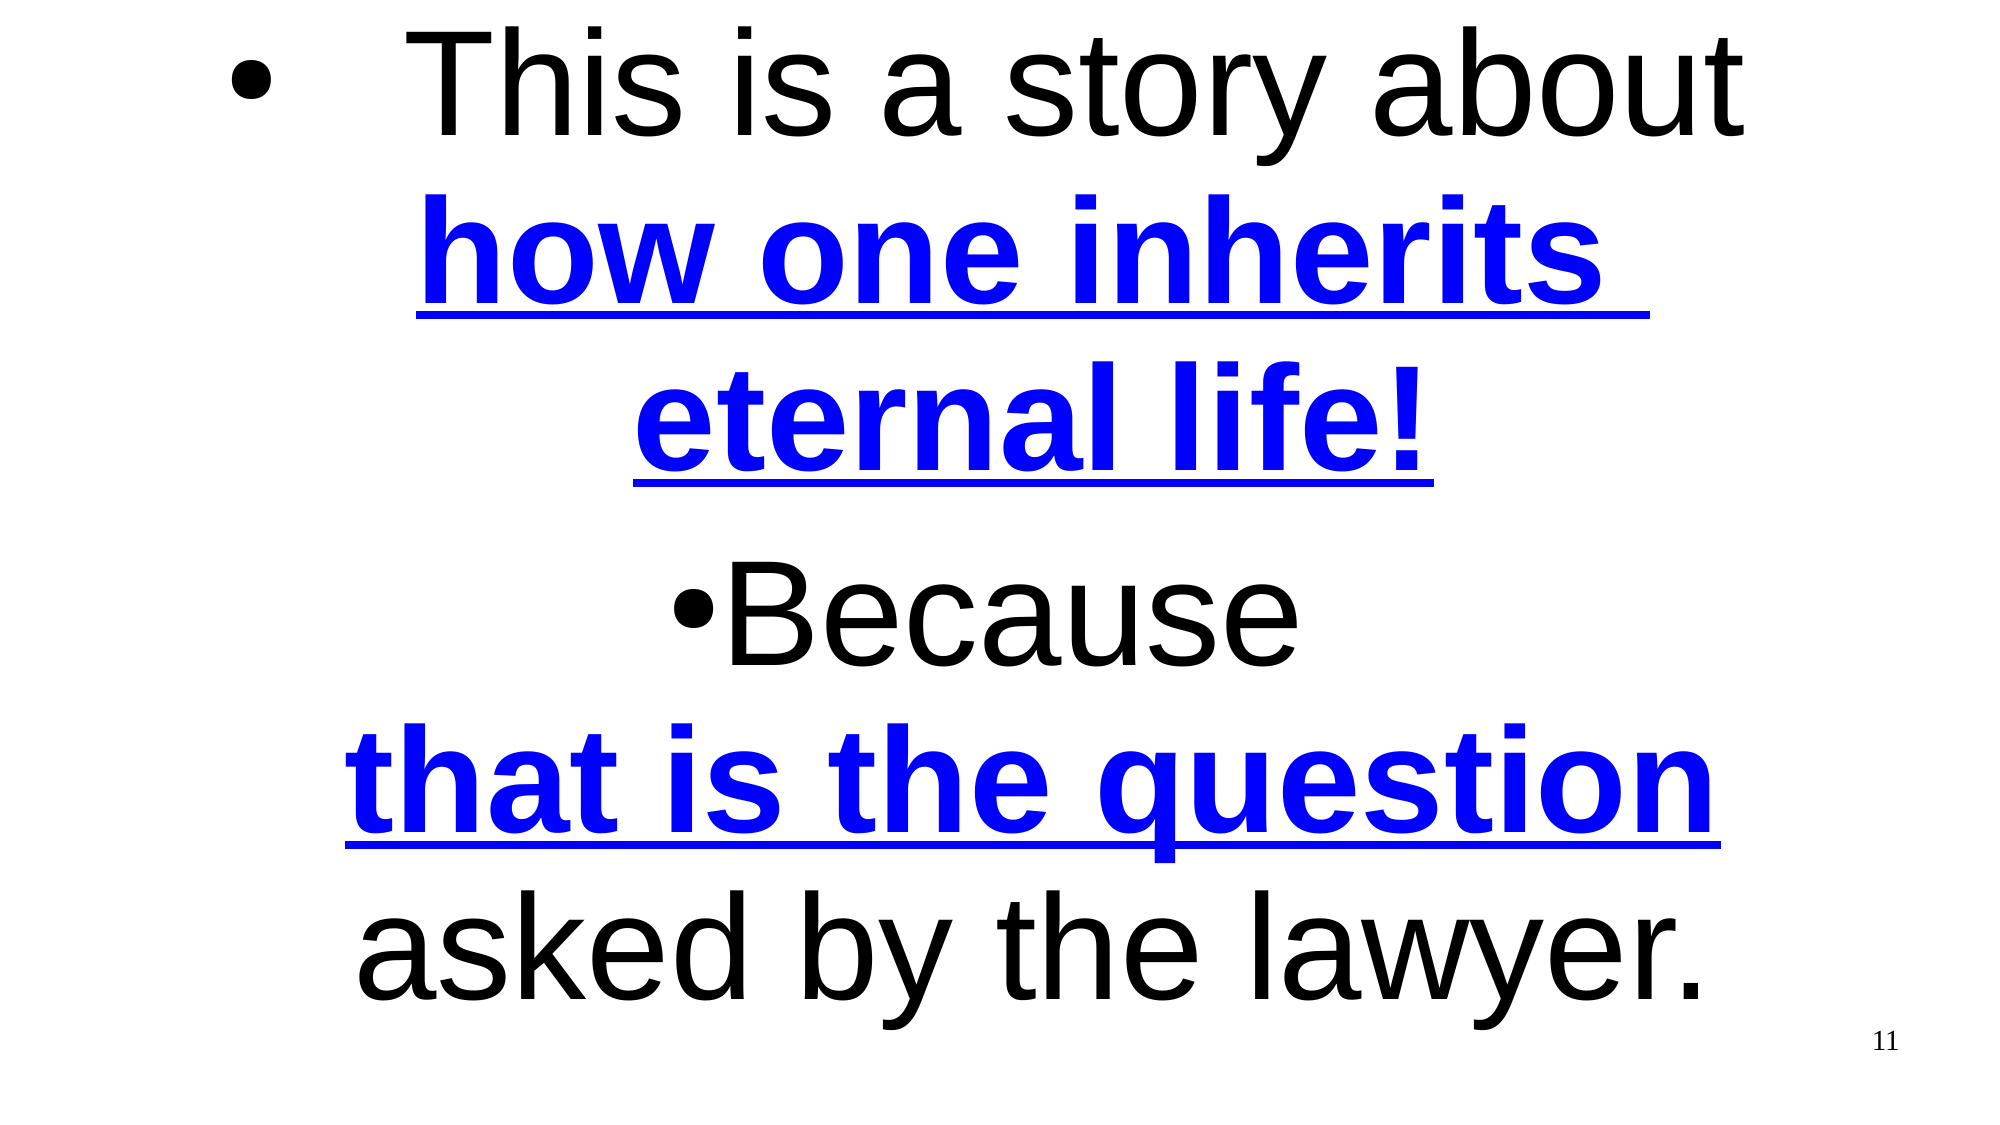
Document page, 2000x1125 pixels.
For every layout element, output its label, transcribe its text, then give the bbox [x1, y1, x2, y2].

list This is a story about how one inherits eternal life! Because that is the question asked by the lawyer. [0, 0, 1996, 1123]
